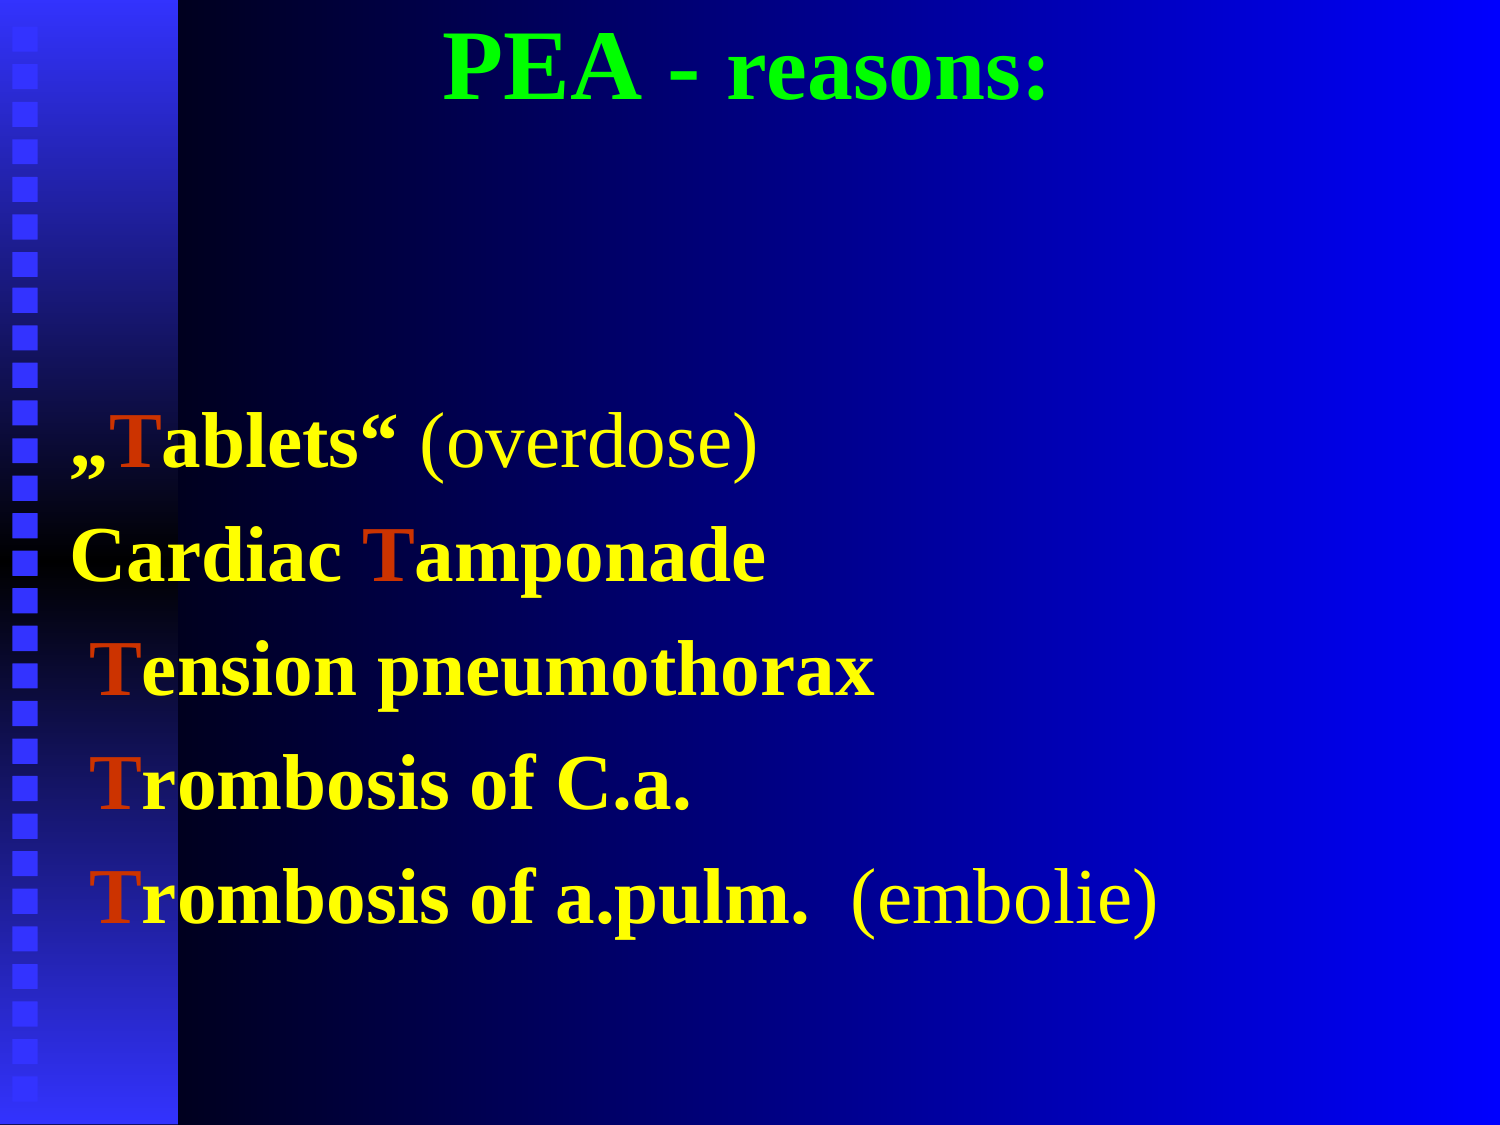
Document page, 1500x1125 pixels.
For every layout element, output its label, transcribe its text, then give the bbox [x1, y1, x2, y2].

text_box „Tablets“ (overdose) Cardiac Tamponade Tension pneumothorax Trombosis of C.a. Trombosis of a.pulm. (embolie) [34, 358, 1175, 949]
text_box PEA - reasons: [427, 7, 1068, 129]
